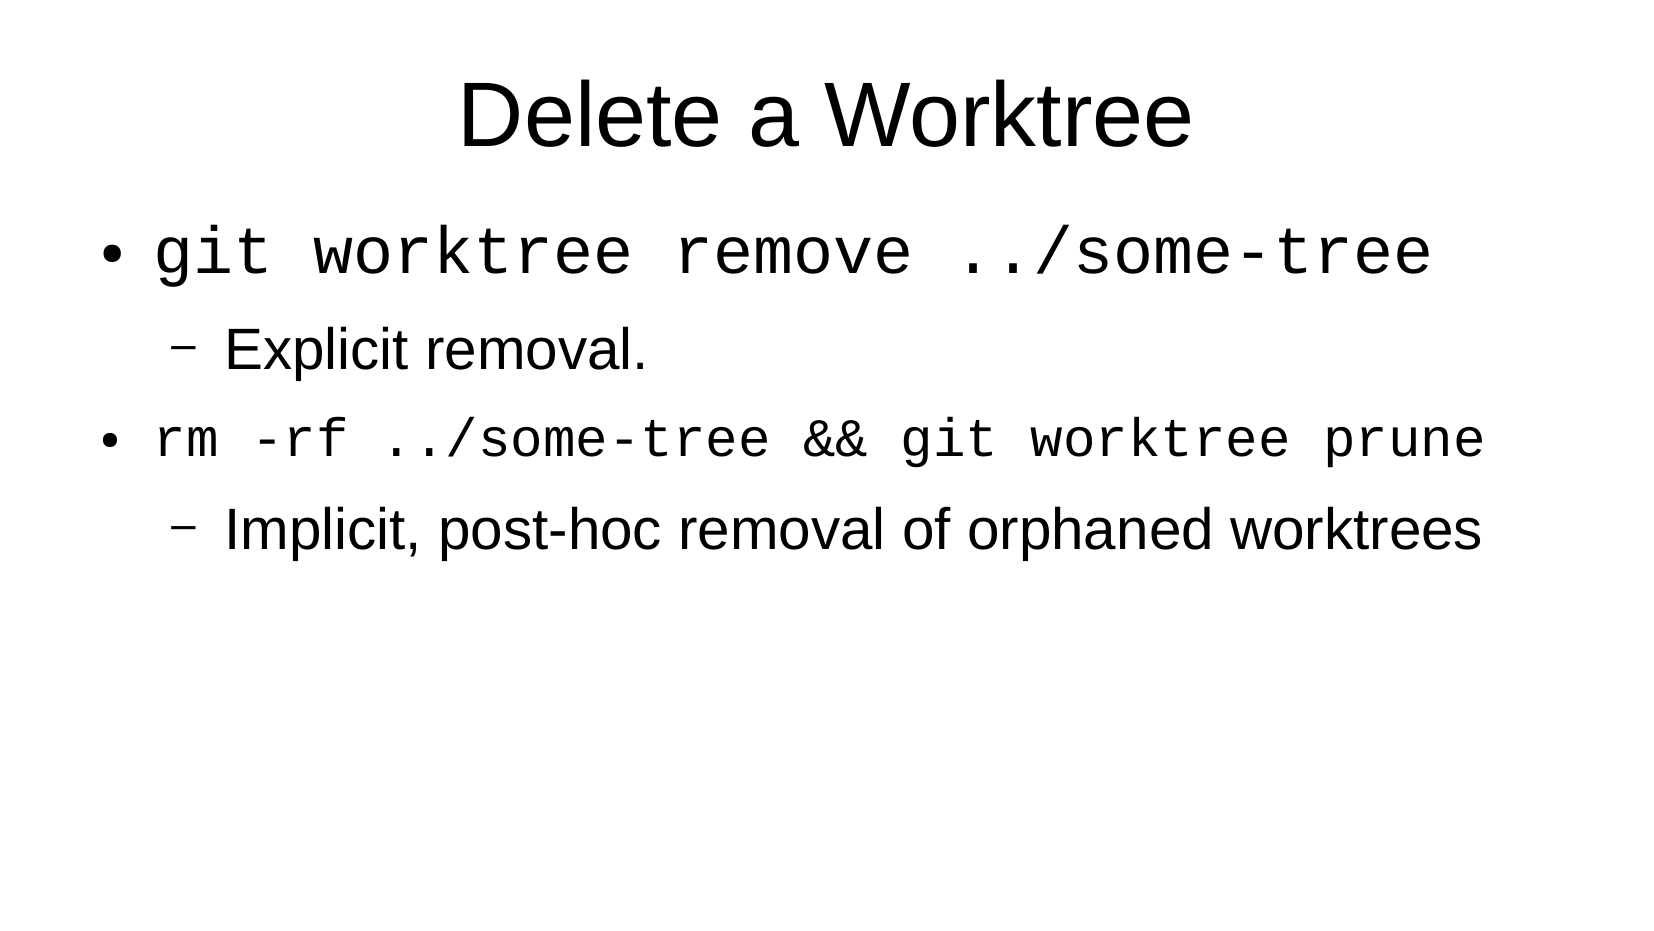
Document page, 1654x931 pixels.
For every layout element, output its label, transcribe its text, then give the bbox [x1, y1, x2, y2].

title Delete a Worktree [82, 37, 1571, 193]
list git worktree remove ../some-tree Explicit removal. rm -rf ../some-tree && git worktree prune Implicit, post-hoc removal of orphaned worktrees [82, 217, 1571, 758]
